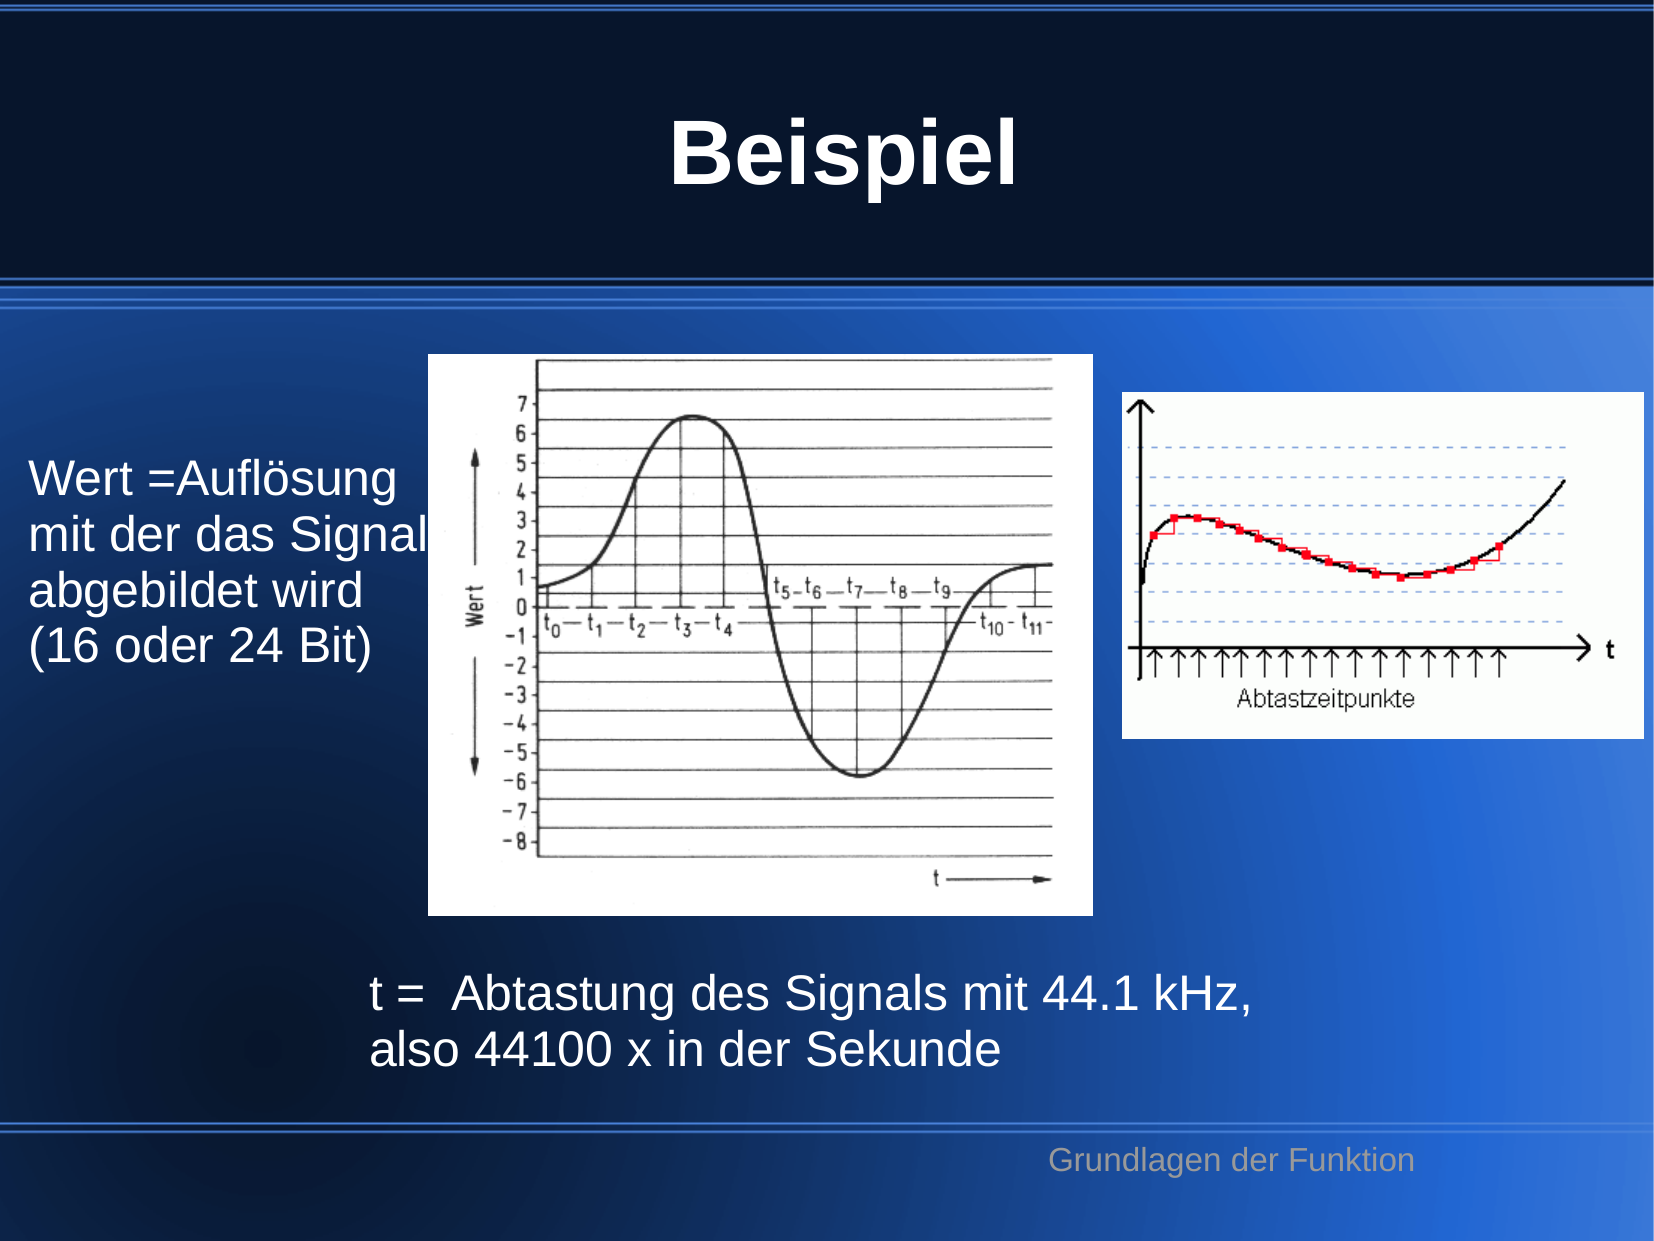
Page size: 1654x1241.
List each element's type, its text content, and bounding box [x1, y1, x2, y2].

picture [0, 0, 1654, 1241]
text_box Grundlagen der Funktion [1033, 1133, 1447, 1186]
text_box t = Abtastung des Signals mit 44.1 kHz, also 44100 x in der Sekunde [354, 957, 1565, 1106]
title Beispiel [82, 49, 1571, 257]
text_box Wert =Auflösung mit der das Signal abgebildet wird (16 oder 24 Bit) [13, 442, 444, 857]
